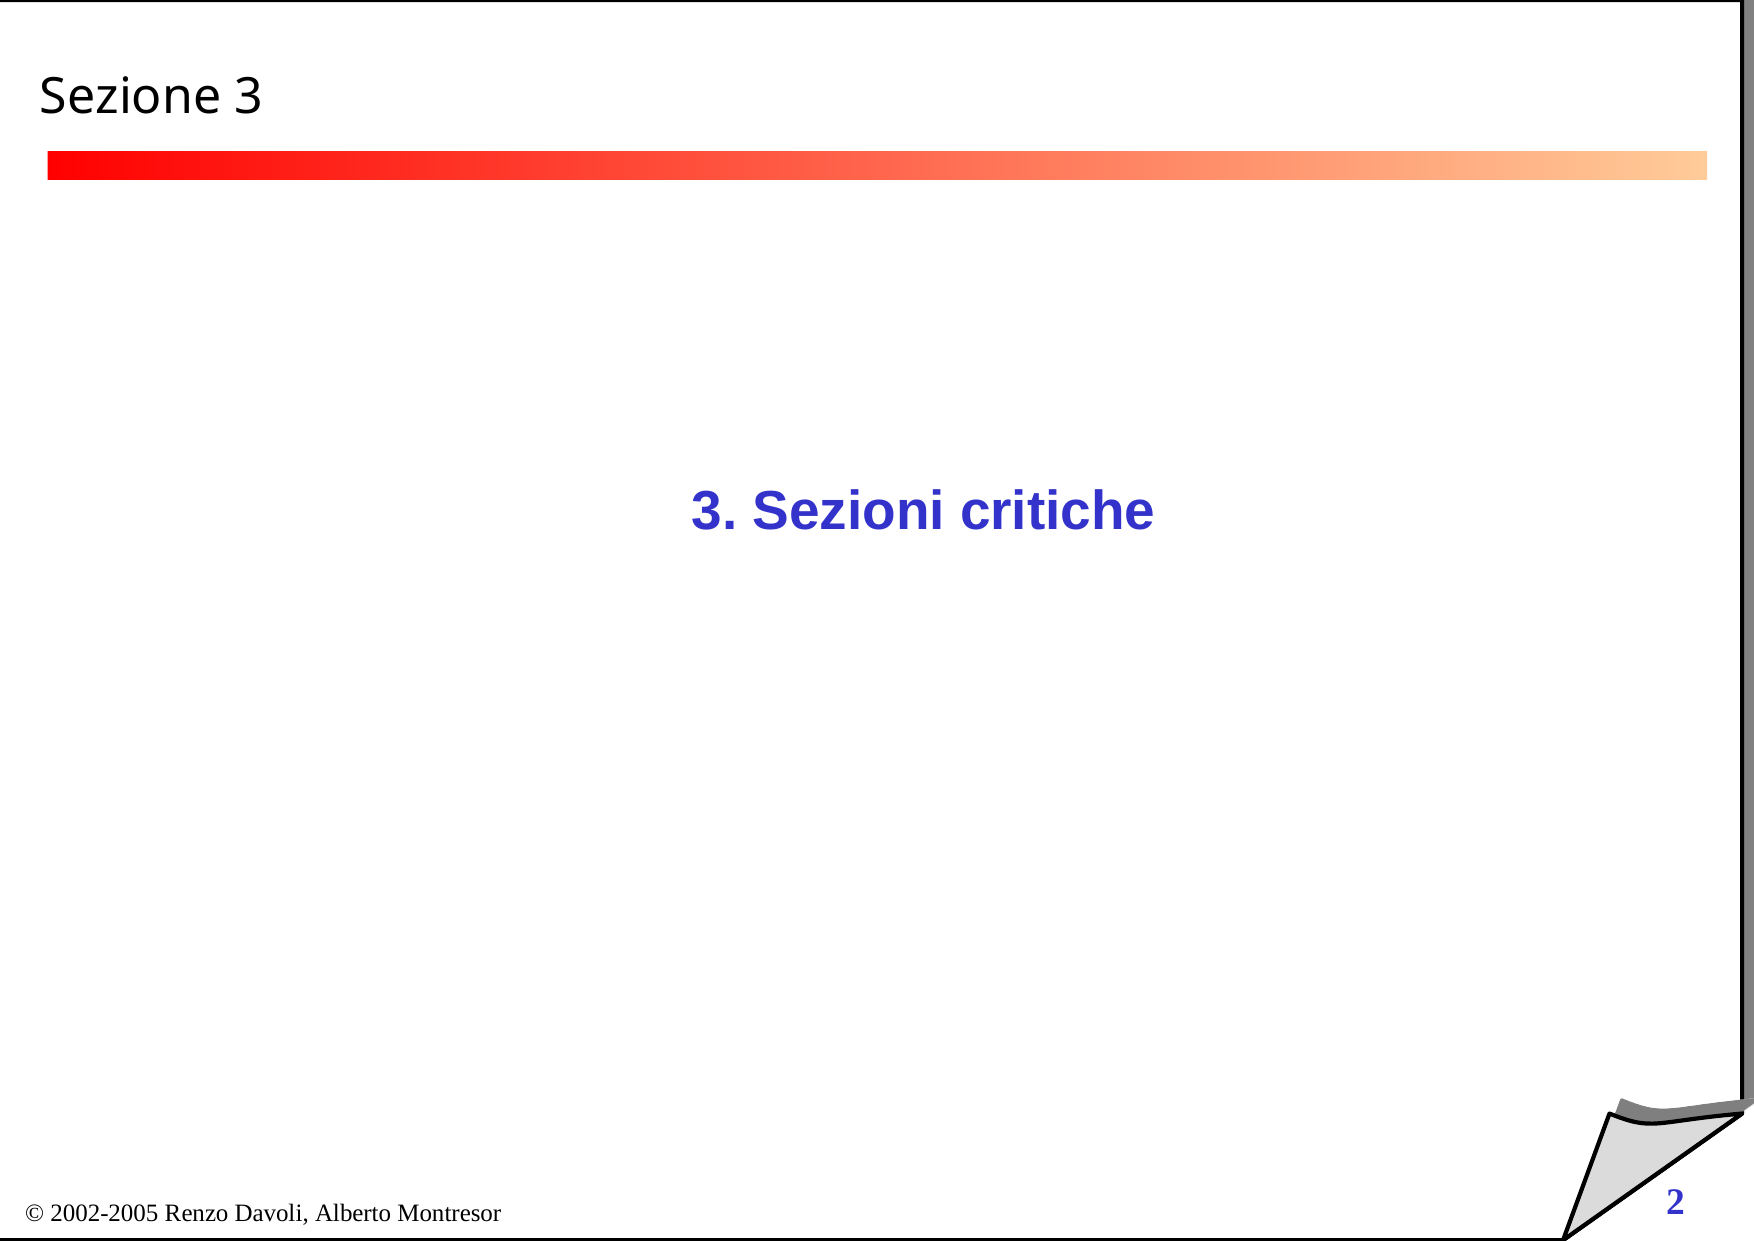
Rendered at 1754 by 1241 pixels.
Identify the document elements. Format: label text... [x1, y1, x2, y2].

title Sezione 3 [39, 49, 1713, 144]
subtitle 3. Sezioni critiche [58, 206, 1696, 815]
